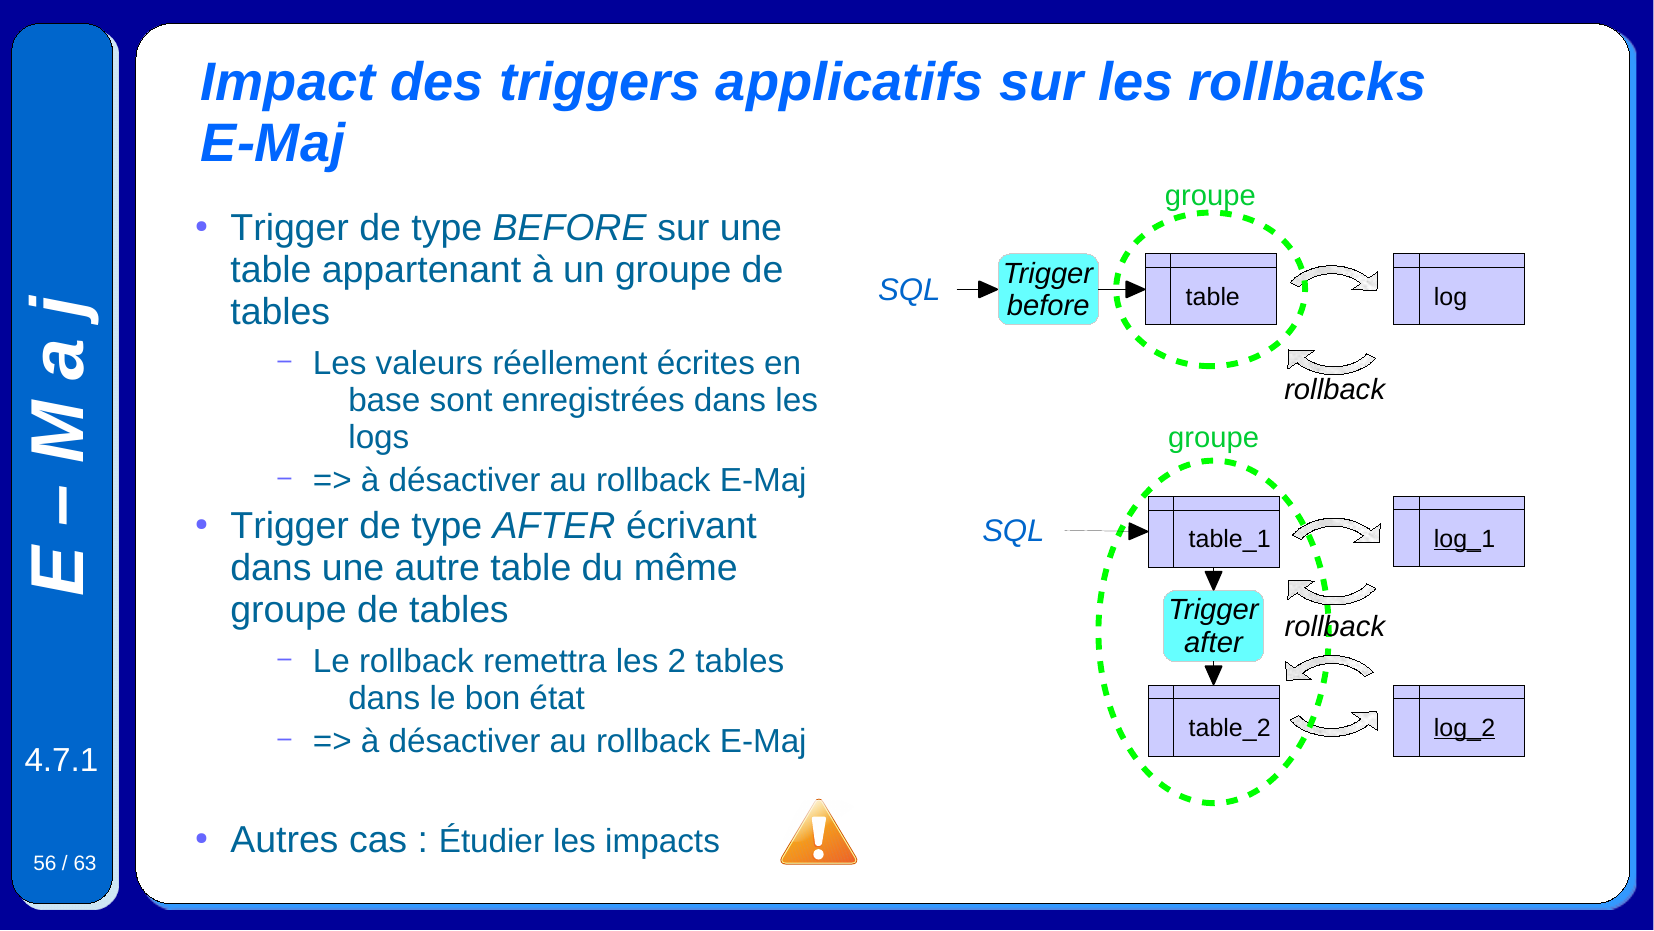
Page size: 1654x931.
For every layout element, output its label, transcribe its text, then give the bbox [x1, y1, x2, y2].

text_box [1287, 580, 1376, 602]
text_box [1290, 711, 1378, 737]
text_box SQL [862, 264, 957, 315]
text_box rollback [1269, 602, 1401, 650]
text_box Trigger before [998, 253, 1099, 325]
list Trigger de type BEFORE sur une table appartenant à un groupe de tables Les valeurs réellement écrites en base sont enregistrées dans les logs => à désactiver au rollback E-Maj Trigger de type AFTER écrivant dans une autre table du même groupe de tables Le rollback remettra les 2 tables dans le bon état => à désactiver au rollback E-Maj Autres cas : Étudier les impacts [177, 206, 839, 880]
text_box log_1 [1393, 496, 1525, 567]
text_box rollback [1269, 366, 1401, 414]
text_box [1287, 349, 1326, 366]
text_box [1285, 655, 1374, 681]
text_box [1292, 518, 1381, 543]
text_box [1342, 353, 1376, 366]
text_box Trigger after [1163, 590, 1264, 662]
text_box log_2 [1393, 685, 1525, 757]
text_box log [1393, 253, 1525, 325]
picture [767, 783, 871, 886]
text_box table_1 [1148, 496, 1280, 568]
text_box table_2 [1148, 685, 1280, 757]
title Impact des triggers applicatifs sur les rollbacks E-Maj [200, 34, 1575, 191]
text_box [1290, 265, 1378, 291]
text_box table [1145, 253, 1277, 325]
text_box groupe [1153, 413, 1274, 461]
text_box SQL [962, 505, 1065, 556]
text_box groupe [1150, 171, 1271, 219]
